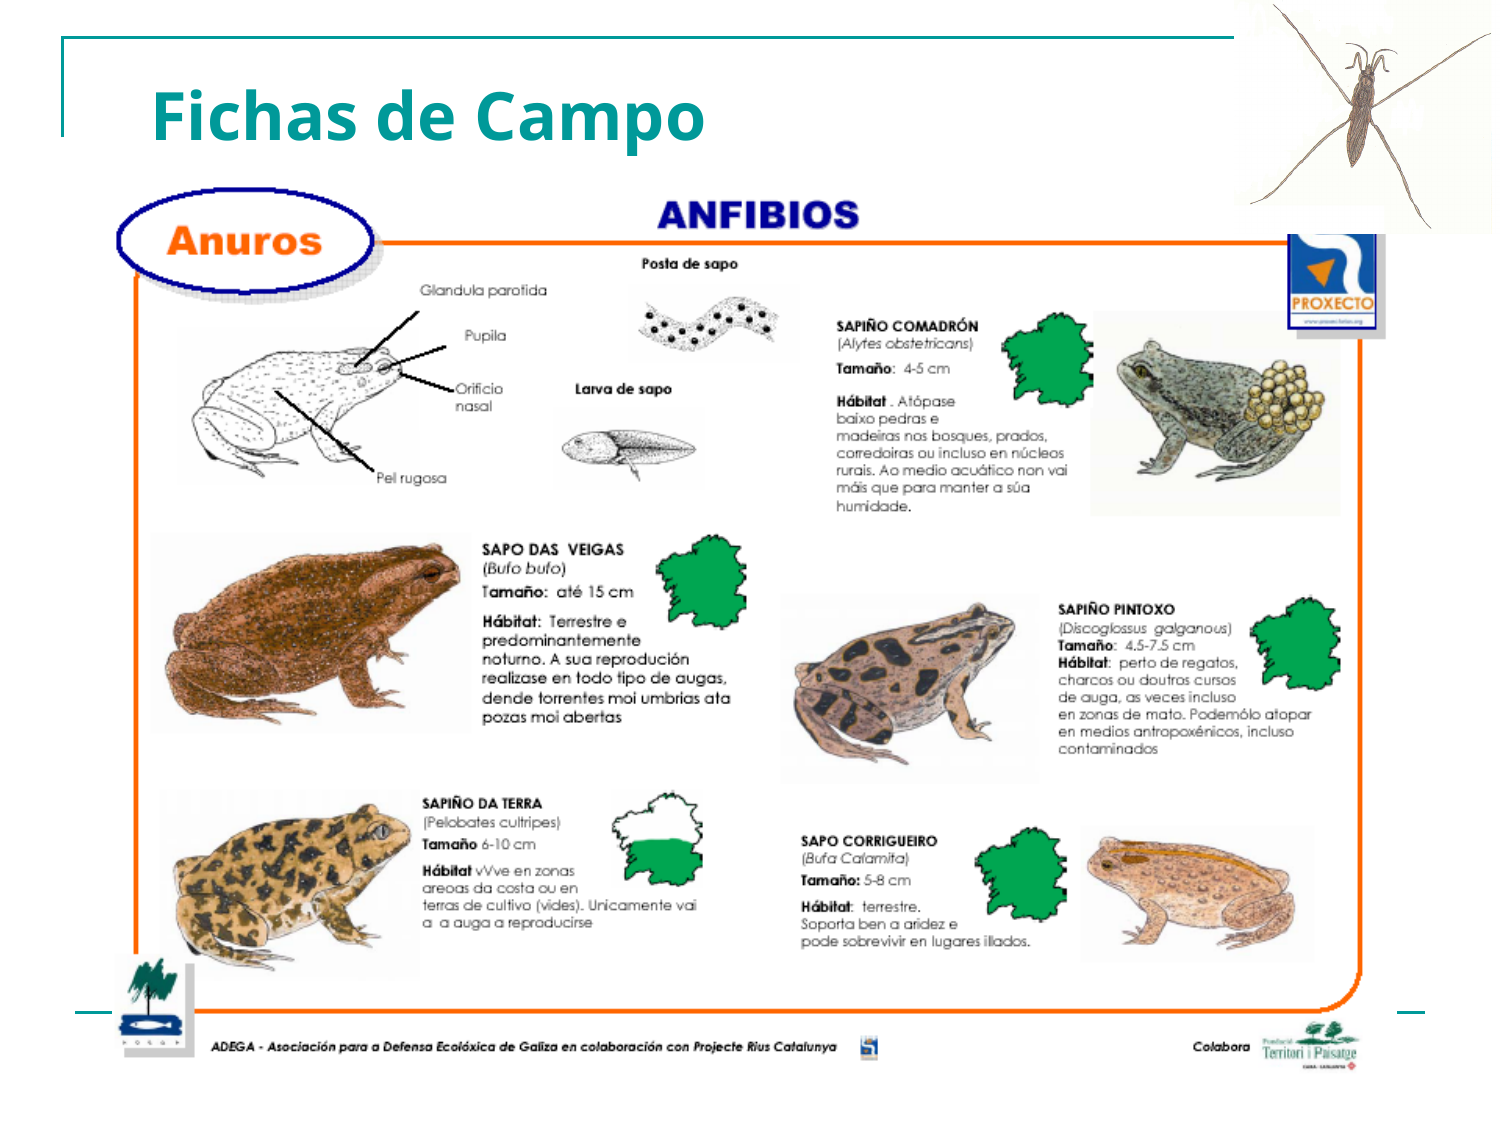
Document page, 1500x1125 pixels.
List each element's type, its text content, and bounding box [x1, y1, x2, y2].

picture [112, 0, 1500, 1078]
text_box Fichas de Campo [135, 66, 722, 162]
